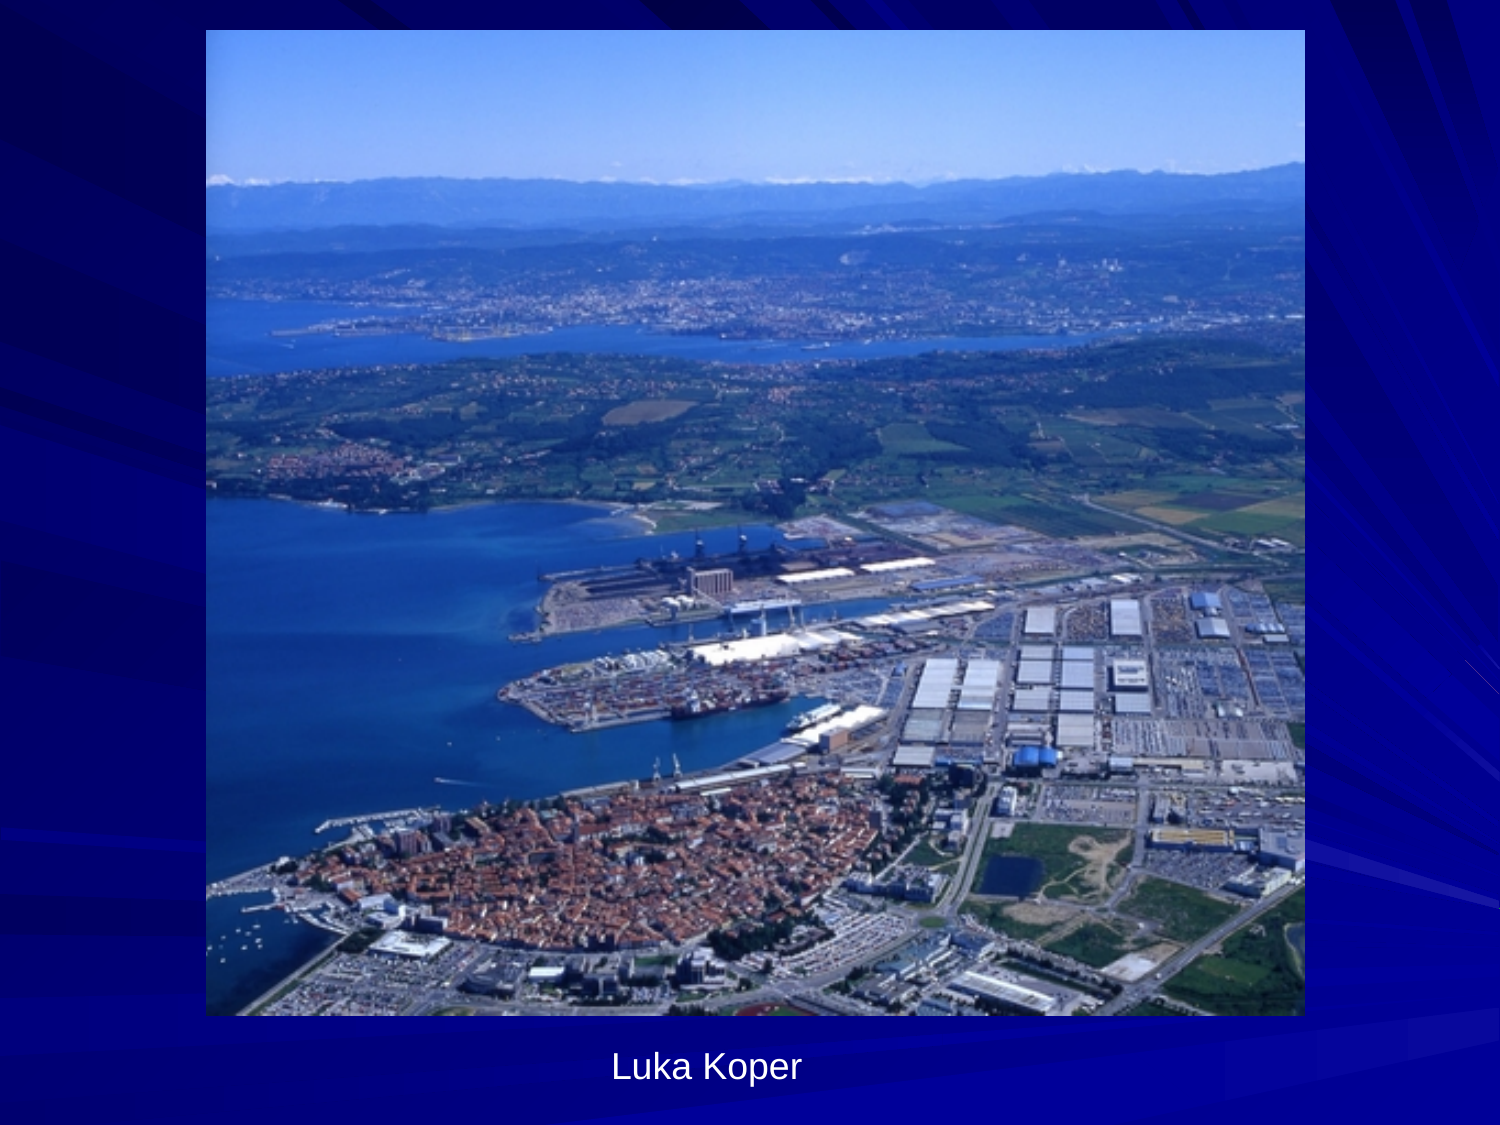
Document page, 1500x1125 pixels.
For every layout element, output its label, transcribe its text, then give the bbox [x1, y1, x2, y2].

picture [206, 30, 1305, 1016]
text_box Luka Koper [596, 1034, 1500, 1095]
